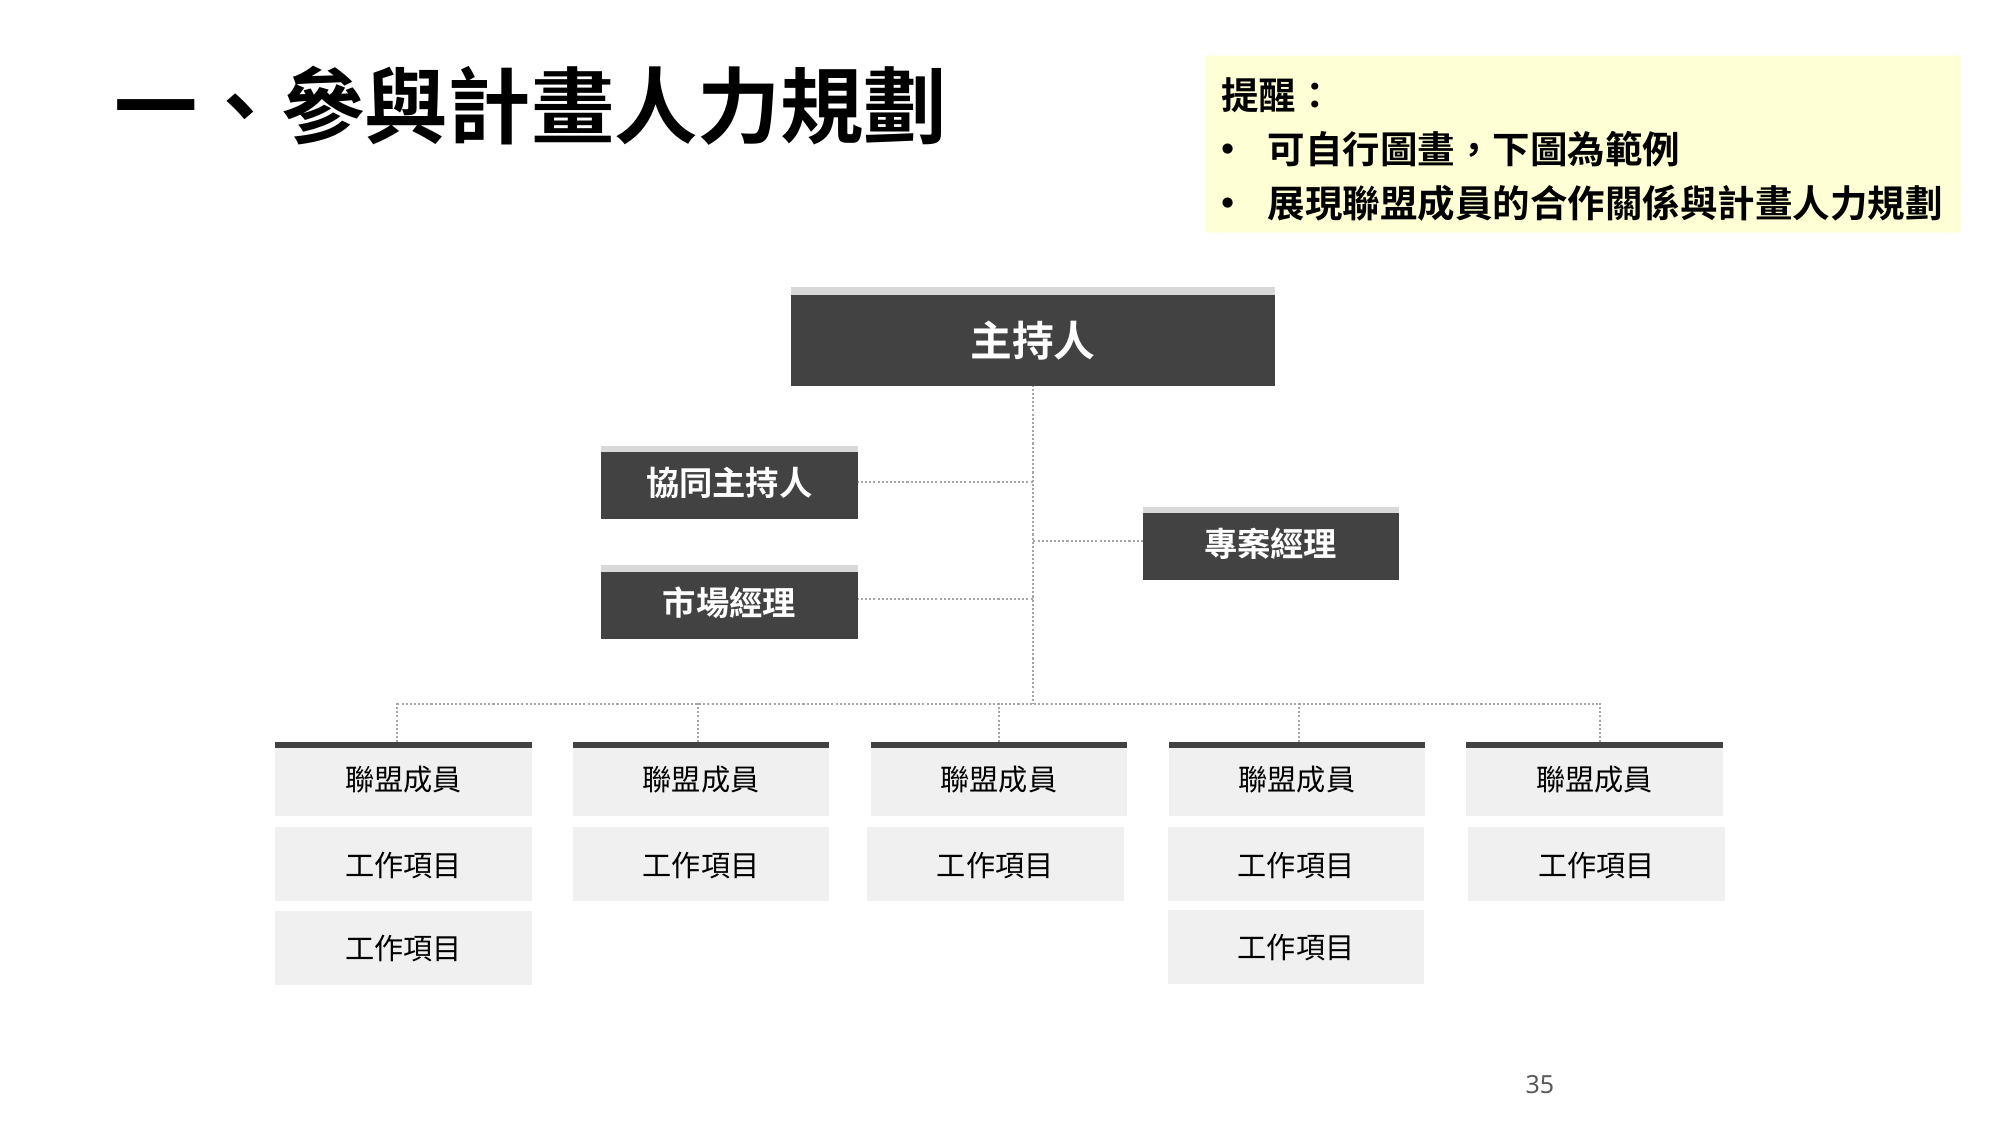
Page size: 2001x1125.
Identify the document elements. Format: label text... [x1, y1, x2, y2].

text_box 專案經理 [1143, 513, 1399, 580]
text_box [573, 742, 829, 748]
text_box [1169, 742, 1425, 748]
text_box 工作項目 [275, 827, 532, 901]
text_box [601, 446, 858, 452]
text_box 提醒： 可自行圖畫，下圖為範例 展現聯盟成員的合作關係與計畫人力規劃 [1206, 56, 1961, 233]
text_box 工作項目 [1468, 827, 1725, 901]
text_box 工作項目 [275, 911, 532, 985]
text_box 聯盟成員 [1466, 748, 1723, 816]
text_box 聯盟成員 [573, 748, 829, 816]
text_box 标题文本预设 [791, 287, 1275, 295]
text_box [275, 742, 532, 748]
text_box 工作項目 [867, 827, 1124, 901]
text_box 市場經理 [601, 572, 858, 639]
text_box 主持人 [791, 295, 1275, 386]
text_box 工作項目 [1168, 910, 1424, 984]
text_box 聯盟成員 [871, 748, 1127, 816]
text_box [1143, 507, 1399, 513]
text_box [601, 565, 858, 572]
text_box 工作項目 [1168, 827, 1424, 901]
text_box 工作項目 [573, 827, 829, 901]
text_box 協同主持人 [601, 452, 858, 519]
text_box 聯盟成員 [275, 748, 532, 816]
text_box [871, 742, 1127, 748]
text_box 聯盟成員 [1169, 748, 1425, 816]
title 一、參與計畫人力規劃 [99, 56, 1206, 166]
text_box [1466, 742, 1723, 748]
text_box 35 [1510, 1061, 1961, 1097]
